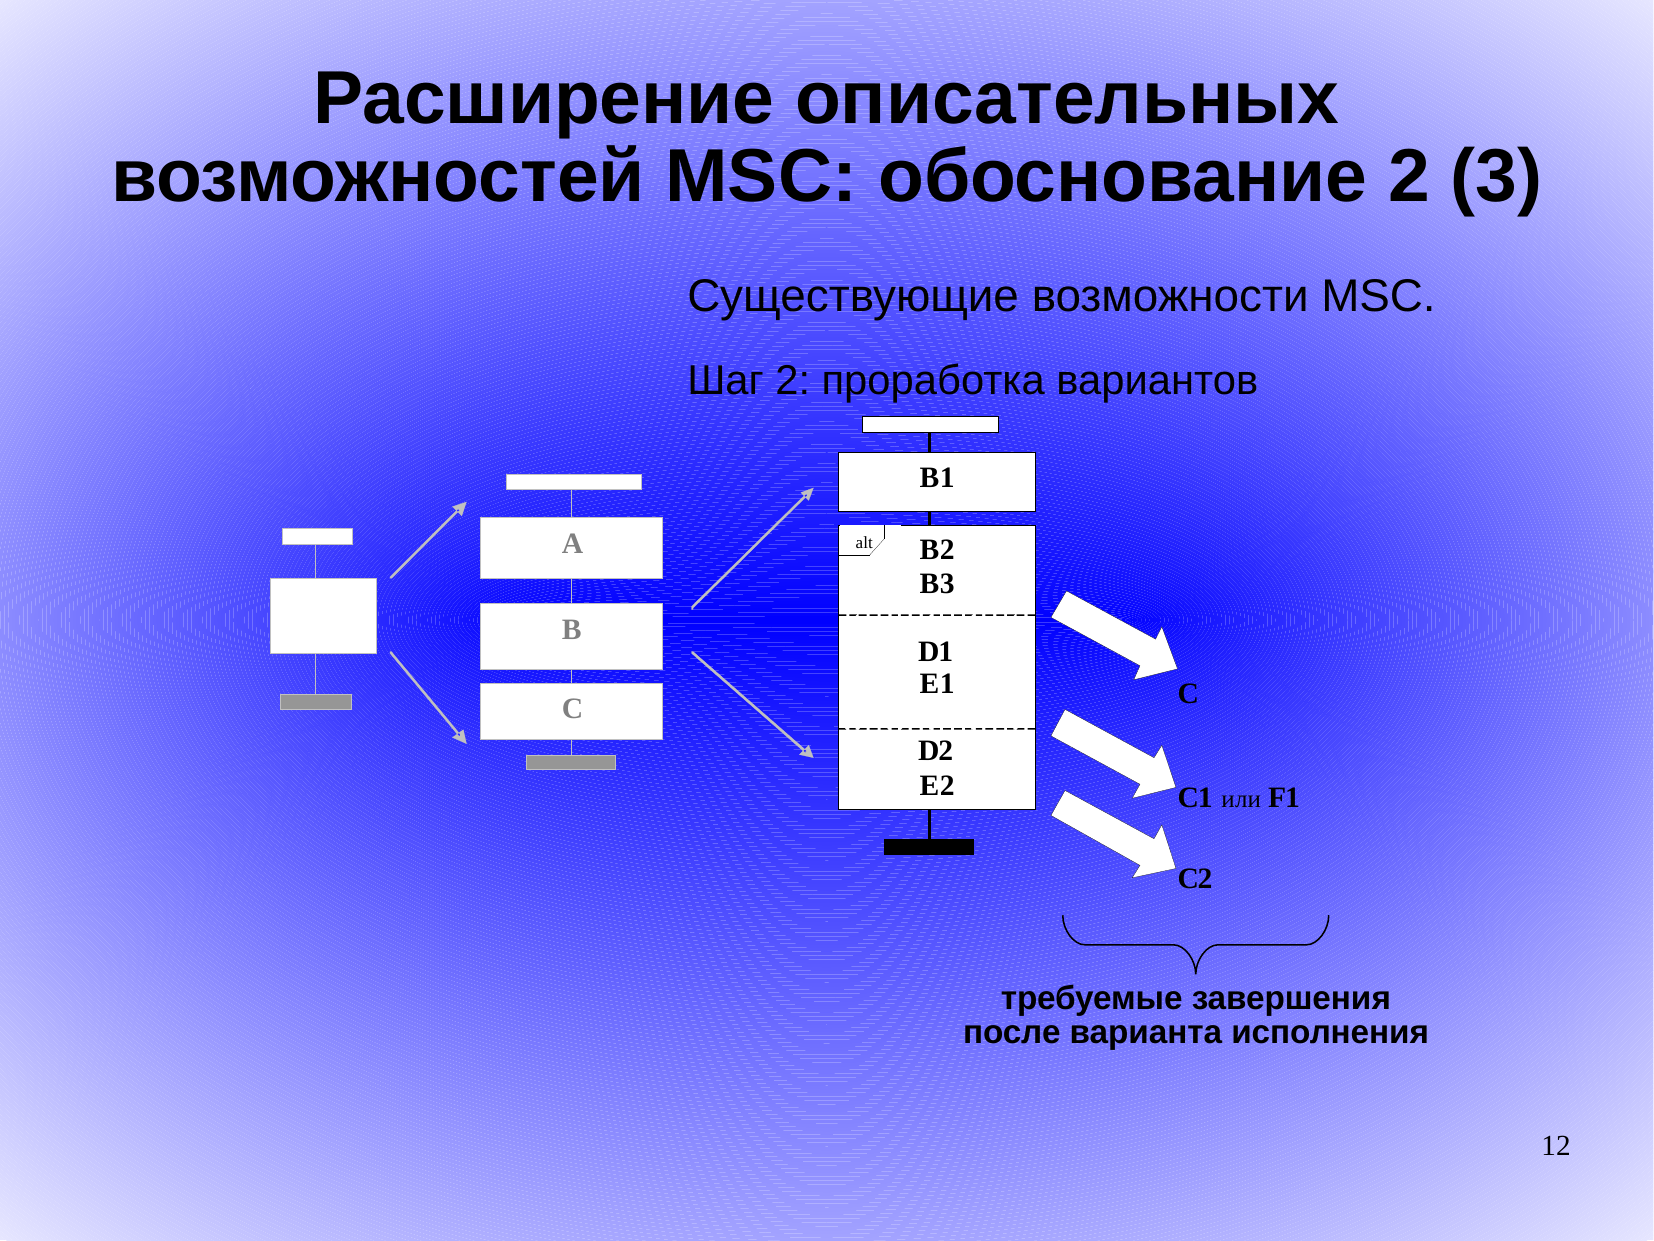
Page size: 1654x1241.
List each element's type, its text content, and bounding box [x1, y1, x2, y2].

text_box требуемые завершения после варианта исполнения [948, 974, 1445, 1059]
text_box Расширение описательных возможностей MSC: обоснование 2 (3) [73, 52, 1580, 225]
picture [250, 388, 1403, 945]
text_box Существующие возможности MSC. Шаг 2: проработка вариантов [672, 265, 1451, 411]
